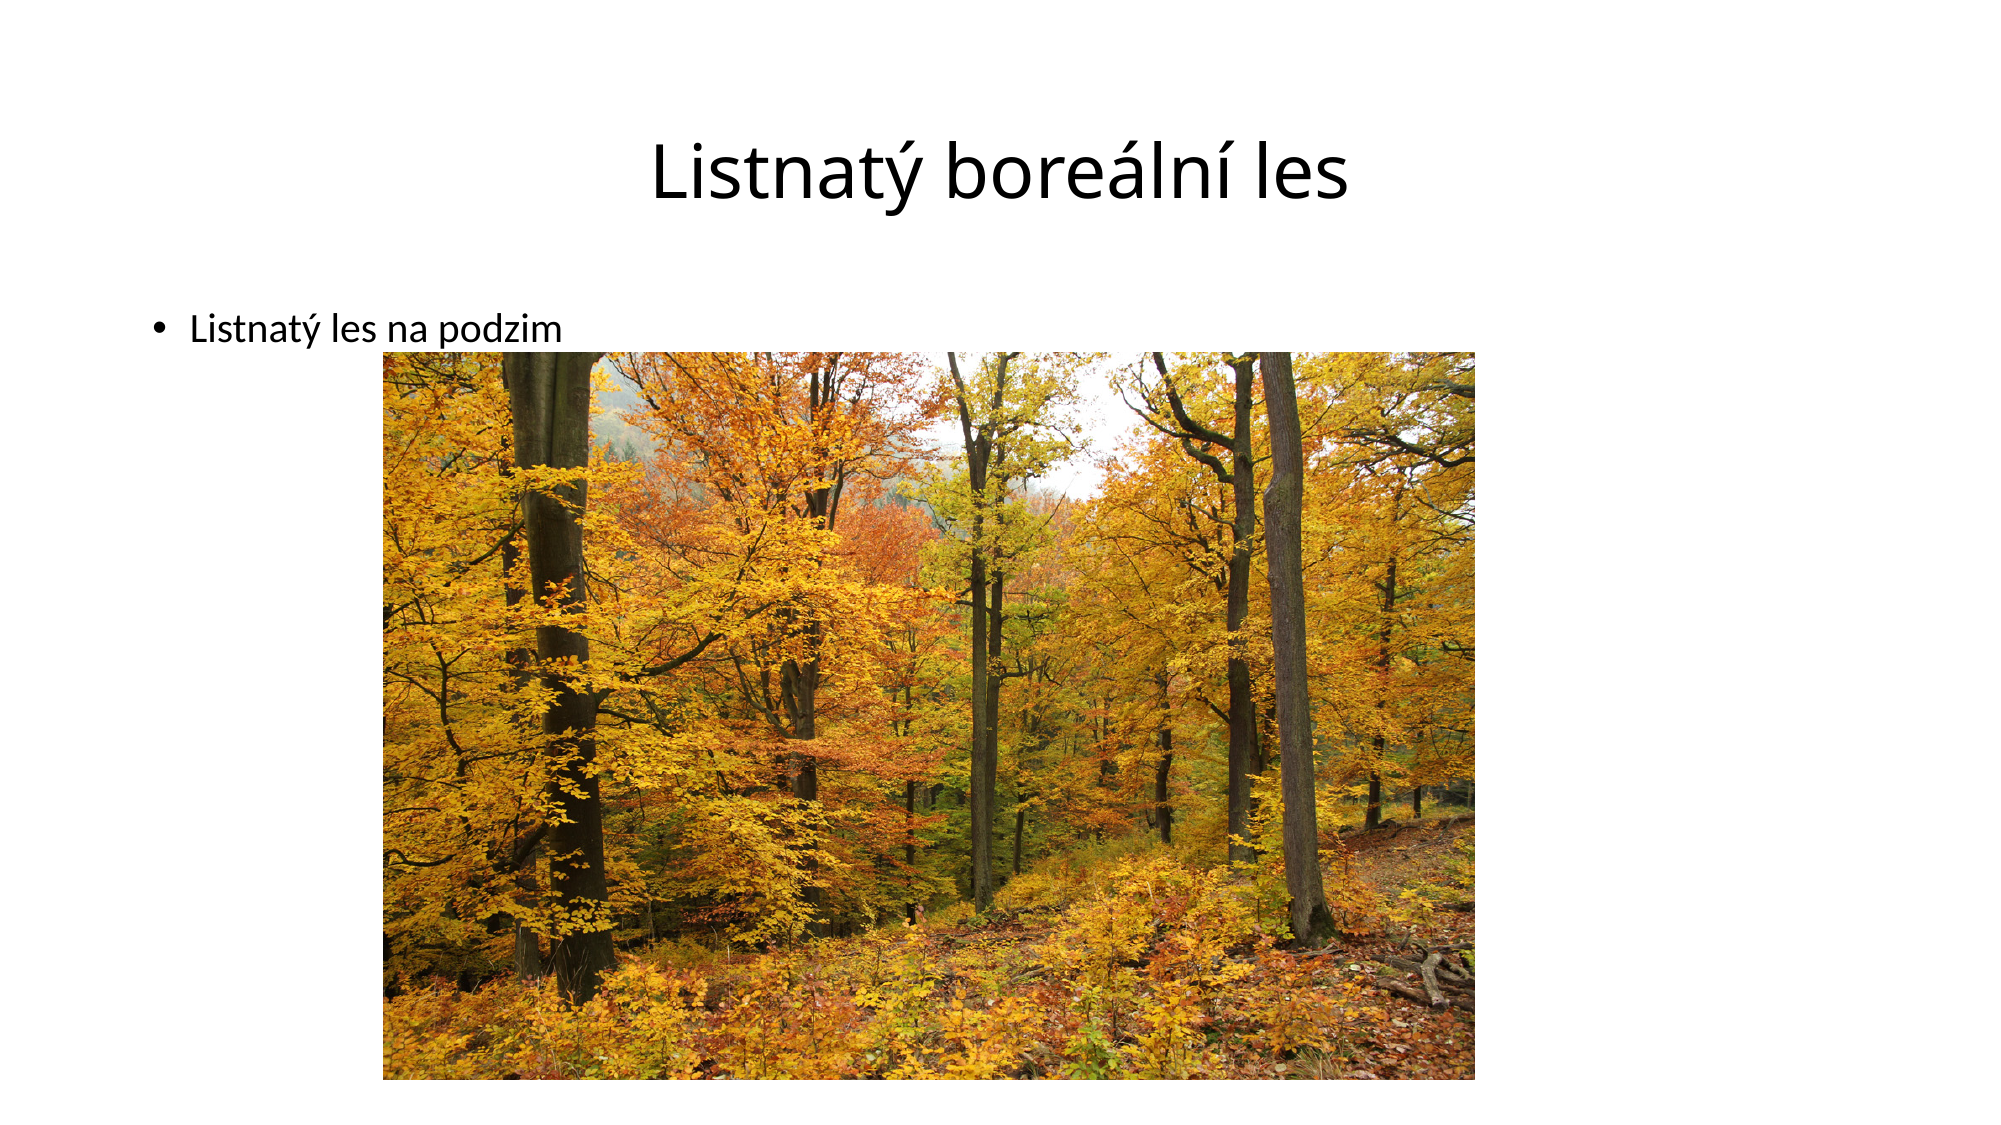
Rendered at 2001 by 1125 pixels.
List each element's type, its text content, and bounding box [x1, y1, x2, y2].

title Listnatý boreální les [137, 59, 1863, 278]
list Listnatý les na podzim [137, 299, 1863, 1014]
picture [383, 352, 1475, 1080]
